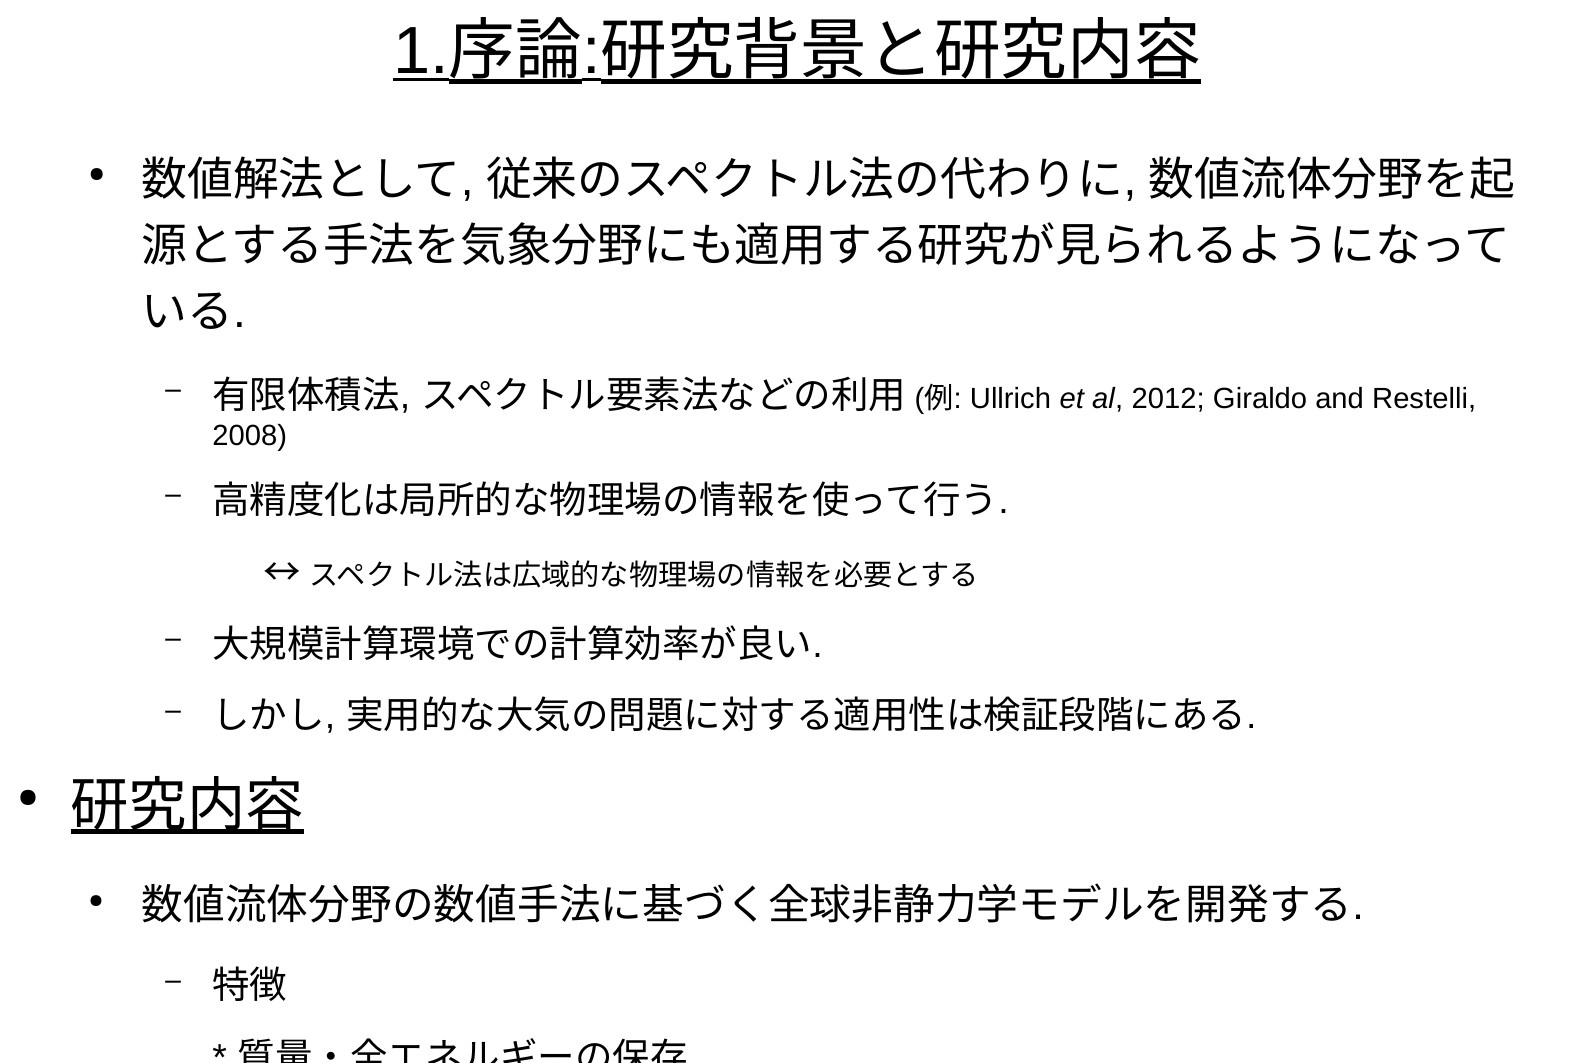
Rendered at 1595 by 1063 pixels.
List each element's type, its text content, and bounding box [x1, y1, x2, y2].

list 数値解法として, 従来のスペクトル法の代わりに, 数値流体分野を起源とする手法を気象分野にも適用する研究が見られるようになっている. 有限体積法, スペクトル要素法などの利用 (例: Ullrich et al, 2012; Giraldo and Restelli, 2008) 高精度化は局所的な物理場の情報を使って行う. ↔ スペクトル法は広域的な物理場の情報を必要とする 大規模計算環境での計算効率が良い. しかし, 実用的な大気の問題に対する適用性は検証段階にある. 研究内容 数値流体分野の数値手法に基づく全球非静力学モデルを開発する. 特徴 * 質量・全エネルギーの保存. * 場の急勾配の維持. 大気の問題への適用性の基礎的な検証 [0, 76, 1554, 1022]
title 1.序論:研究背景と研究内容 [79, 6, 1515, 76]
